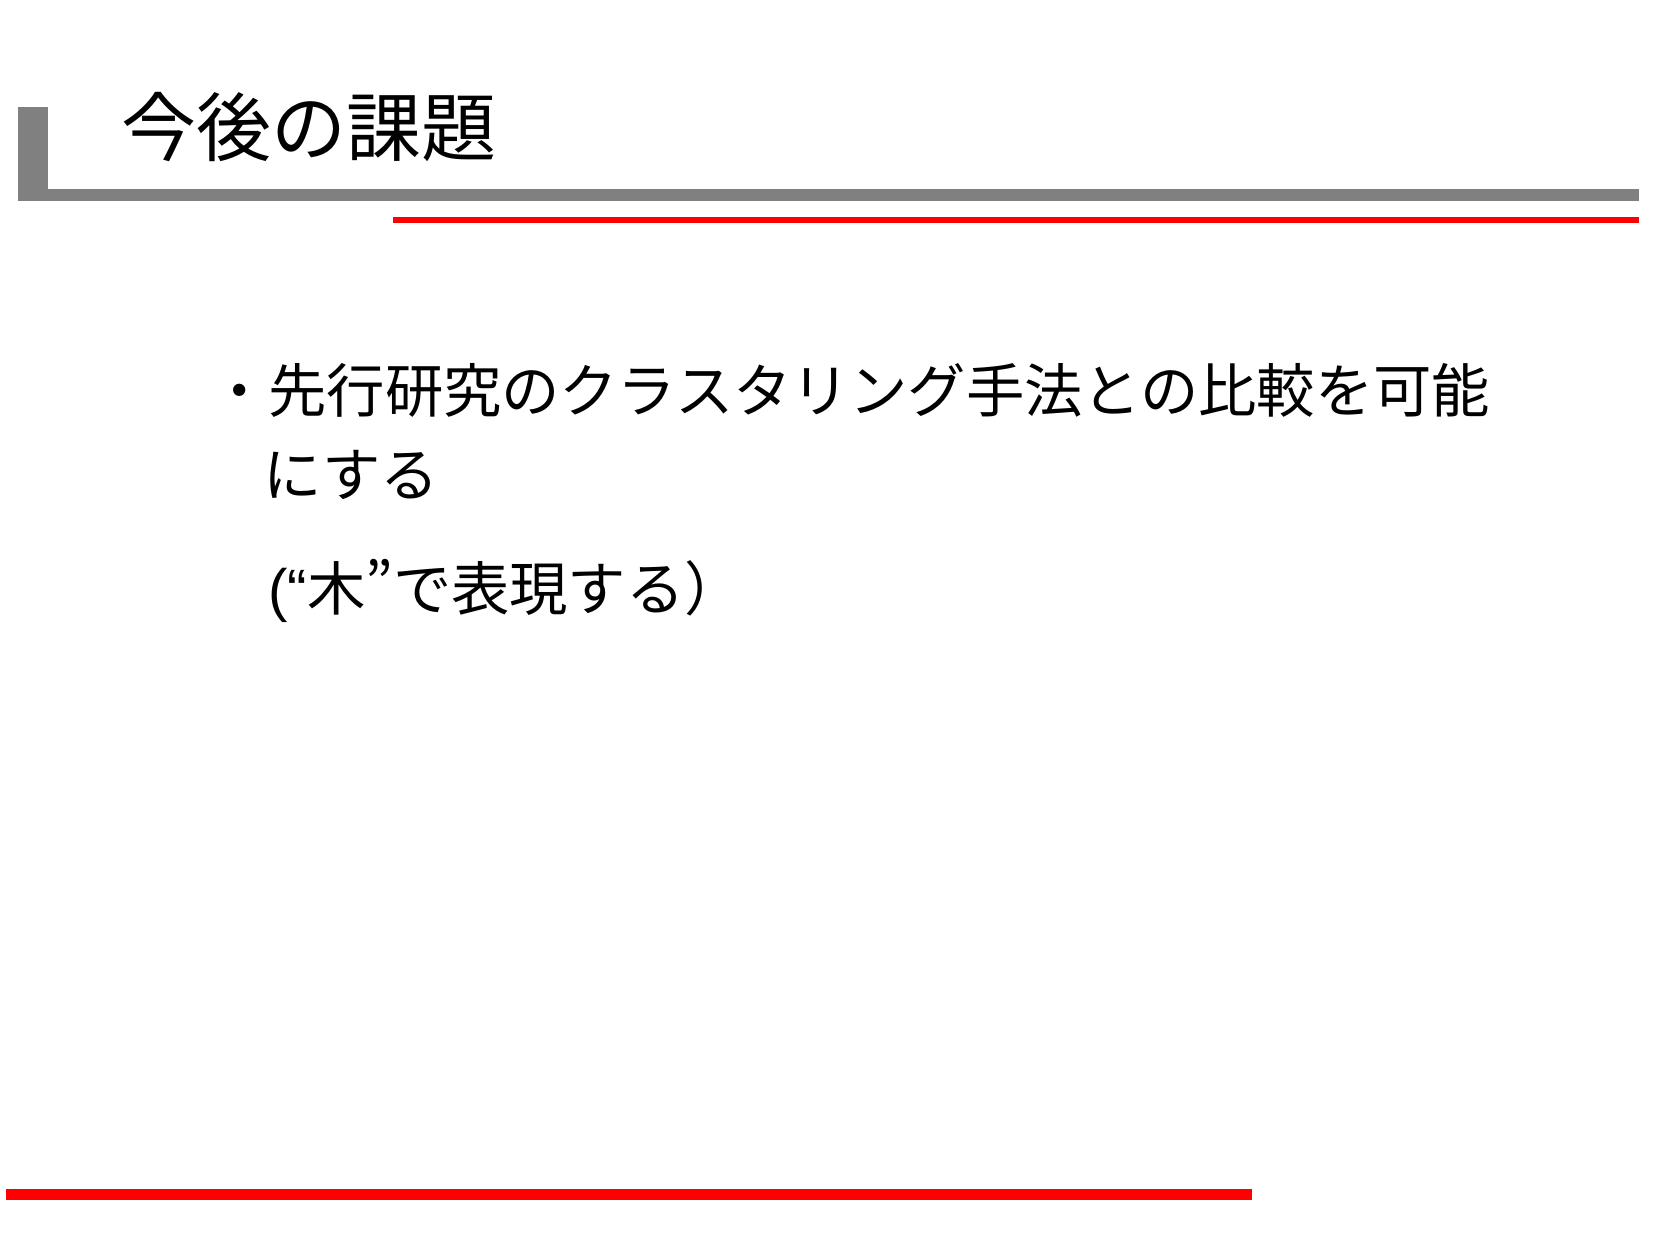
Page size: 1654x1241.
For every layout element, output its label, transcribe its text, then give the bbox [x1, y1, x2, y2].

title 今後の課題 [121, 18, 1534, 226]
list ・先行研究のクラスタリング手法との比較を可能にする (“木”で表現する） [121, 344, 1534, 1127]
